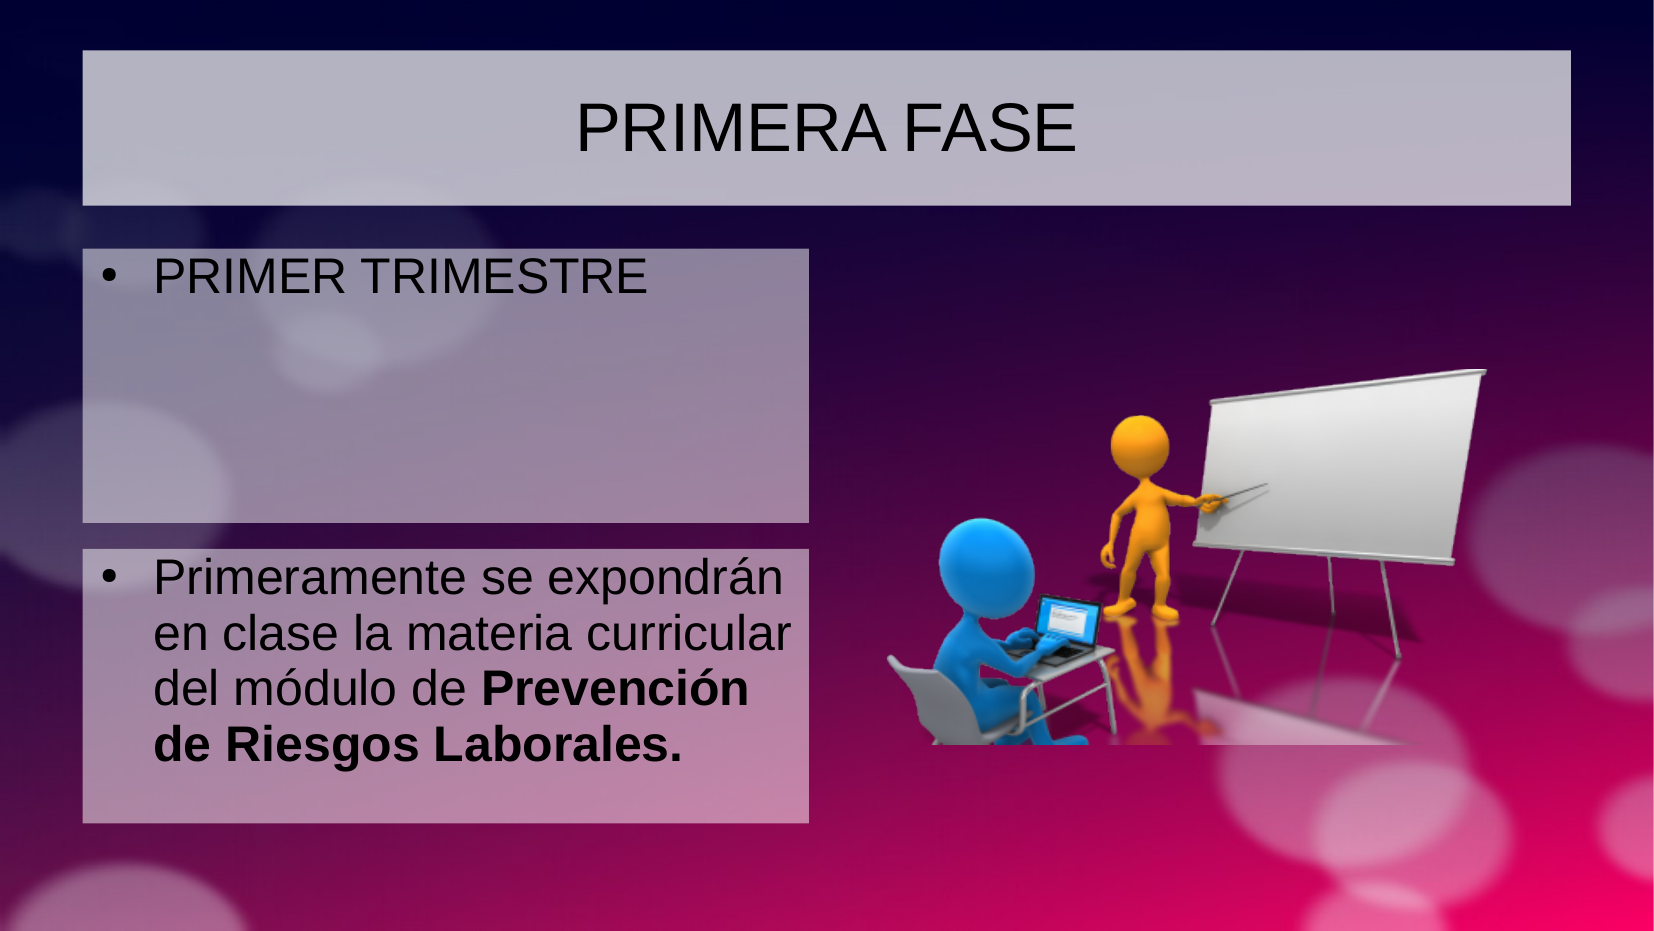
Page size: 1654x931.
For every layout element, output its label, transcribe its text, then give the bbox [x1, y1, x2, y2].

list Primeramente se expondrán en clase la materia curricular del módulo de Prevención de Riesgos Laborales. [82, 548, 809, 824]
list PRIMER TRIMESTRE [82, 248, 809, 523]
picture [0, 0, 1654, 931]
title PRIMERA FASE [82, 50, 1571, 206]
